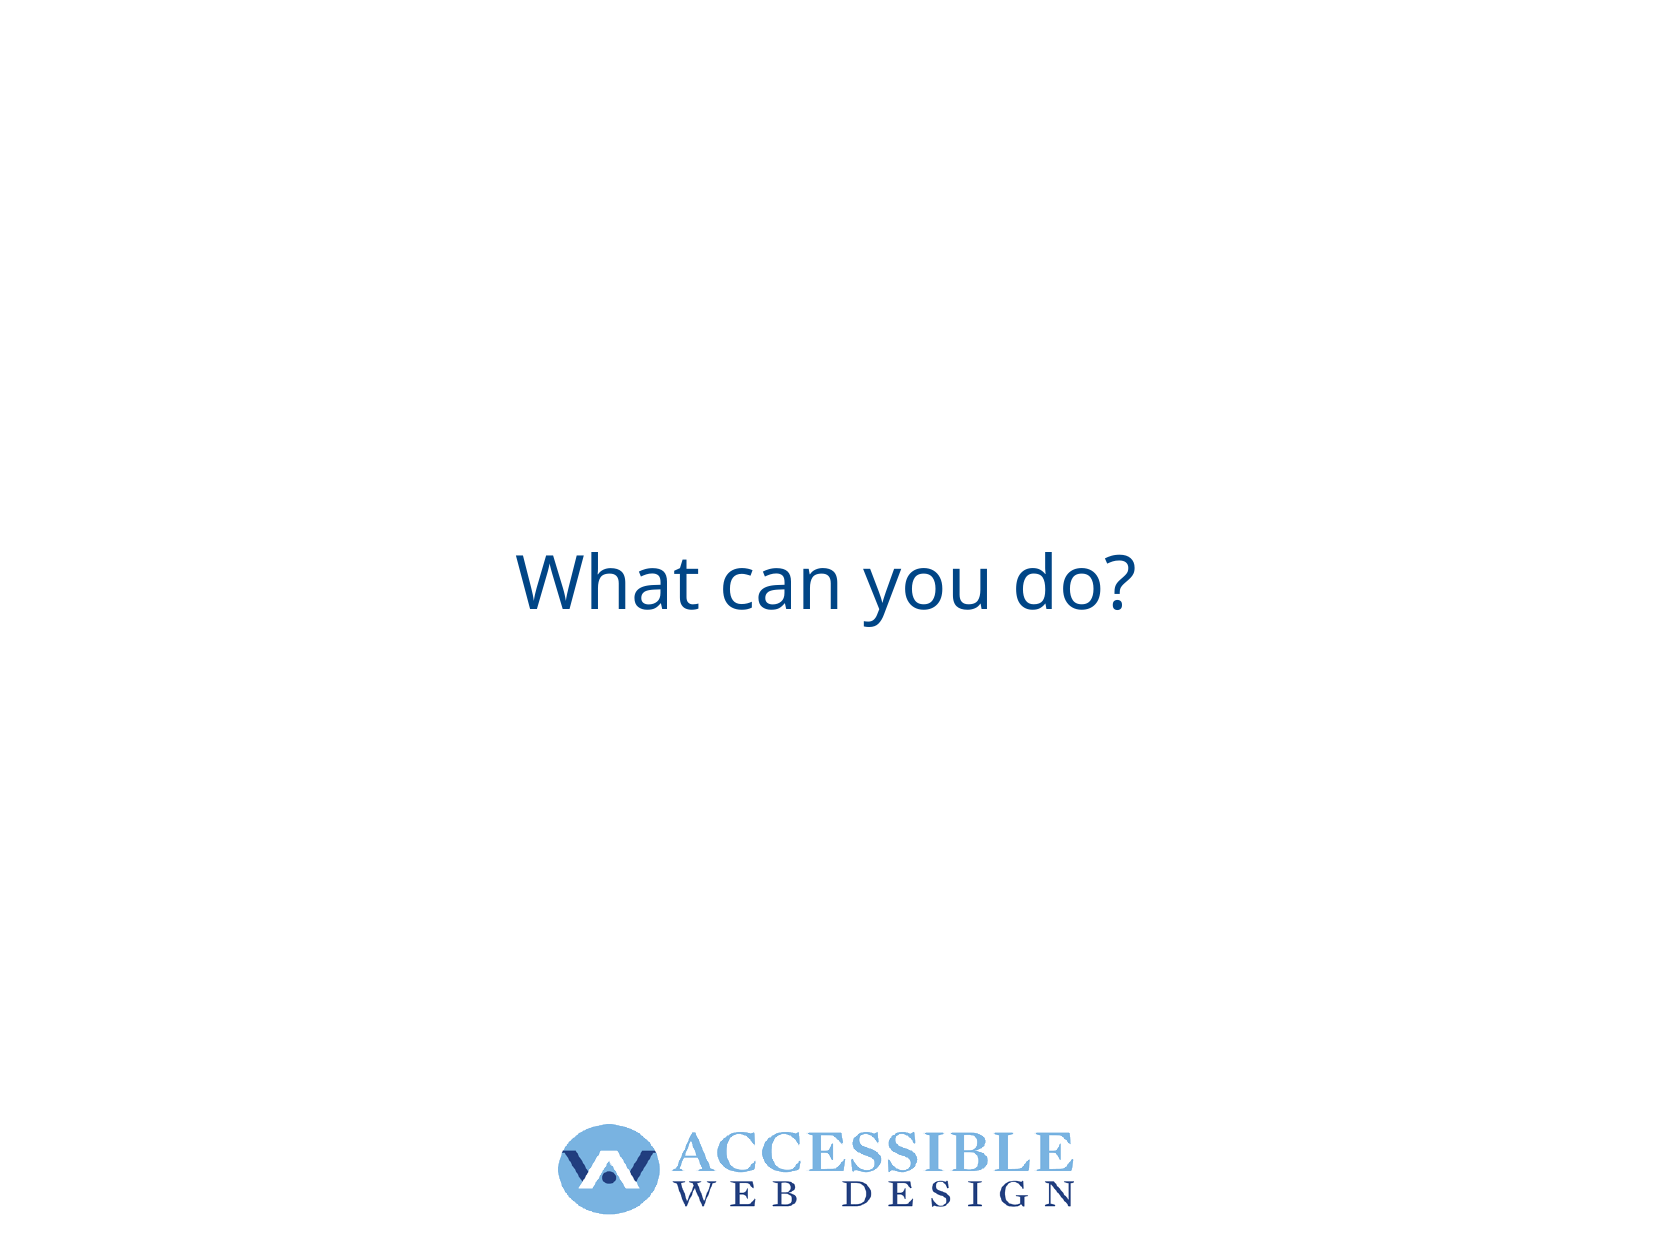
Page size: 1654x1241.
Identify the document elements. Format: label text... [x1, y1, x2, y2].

picture [558, 1124, 1074, 1215]
text_box What can you do? [82, 49, 1571, 1109]
